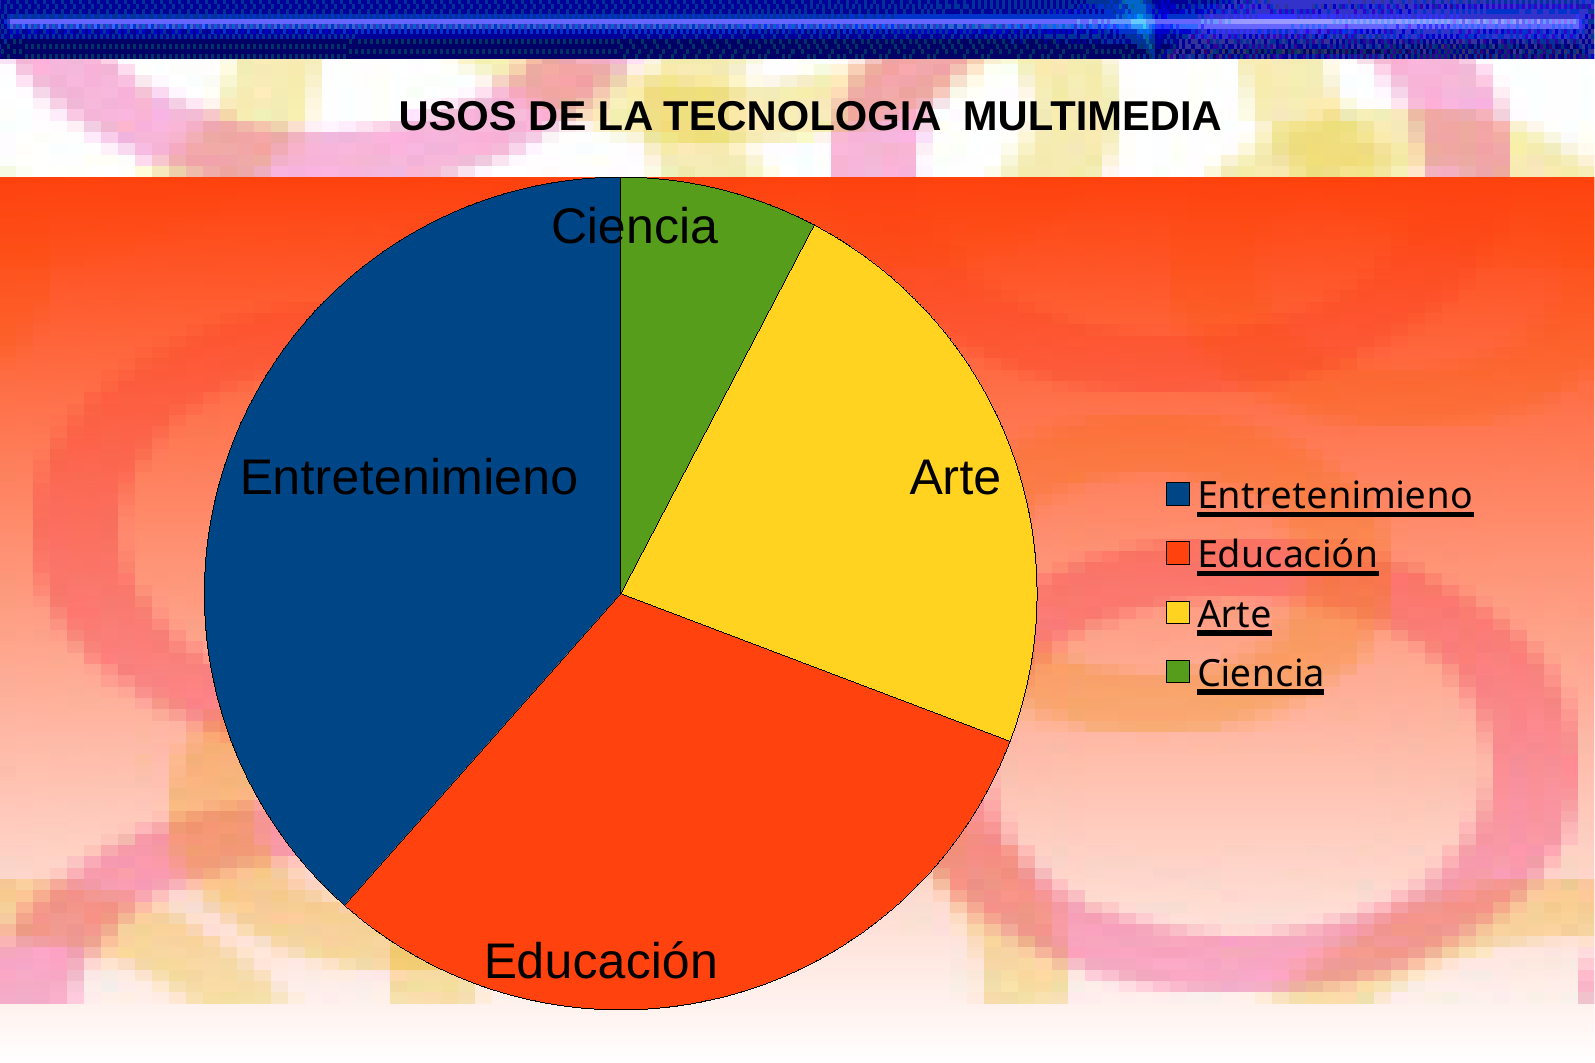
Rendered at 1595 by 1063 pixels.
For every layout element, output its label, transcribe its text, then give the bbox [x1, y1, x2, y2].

chart [0, 177, 1595, 1063]
picture [0, 0, 1595, 177]
text_box USOS DE LA TECNOLOGIA MULTIMEDIA [383, 85, 1388, 148]
